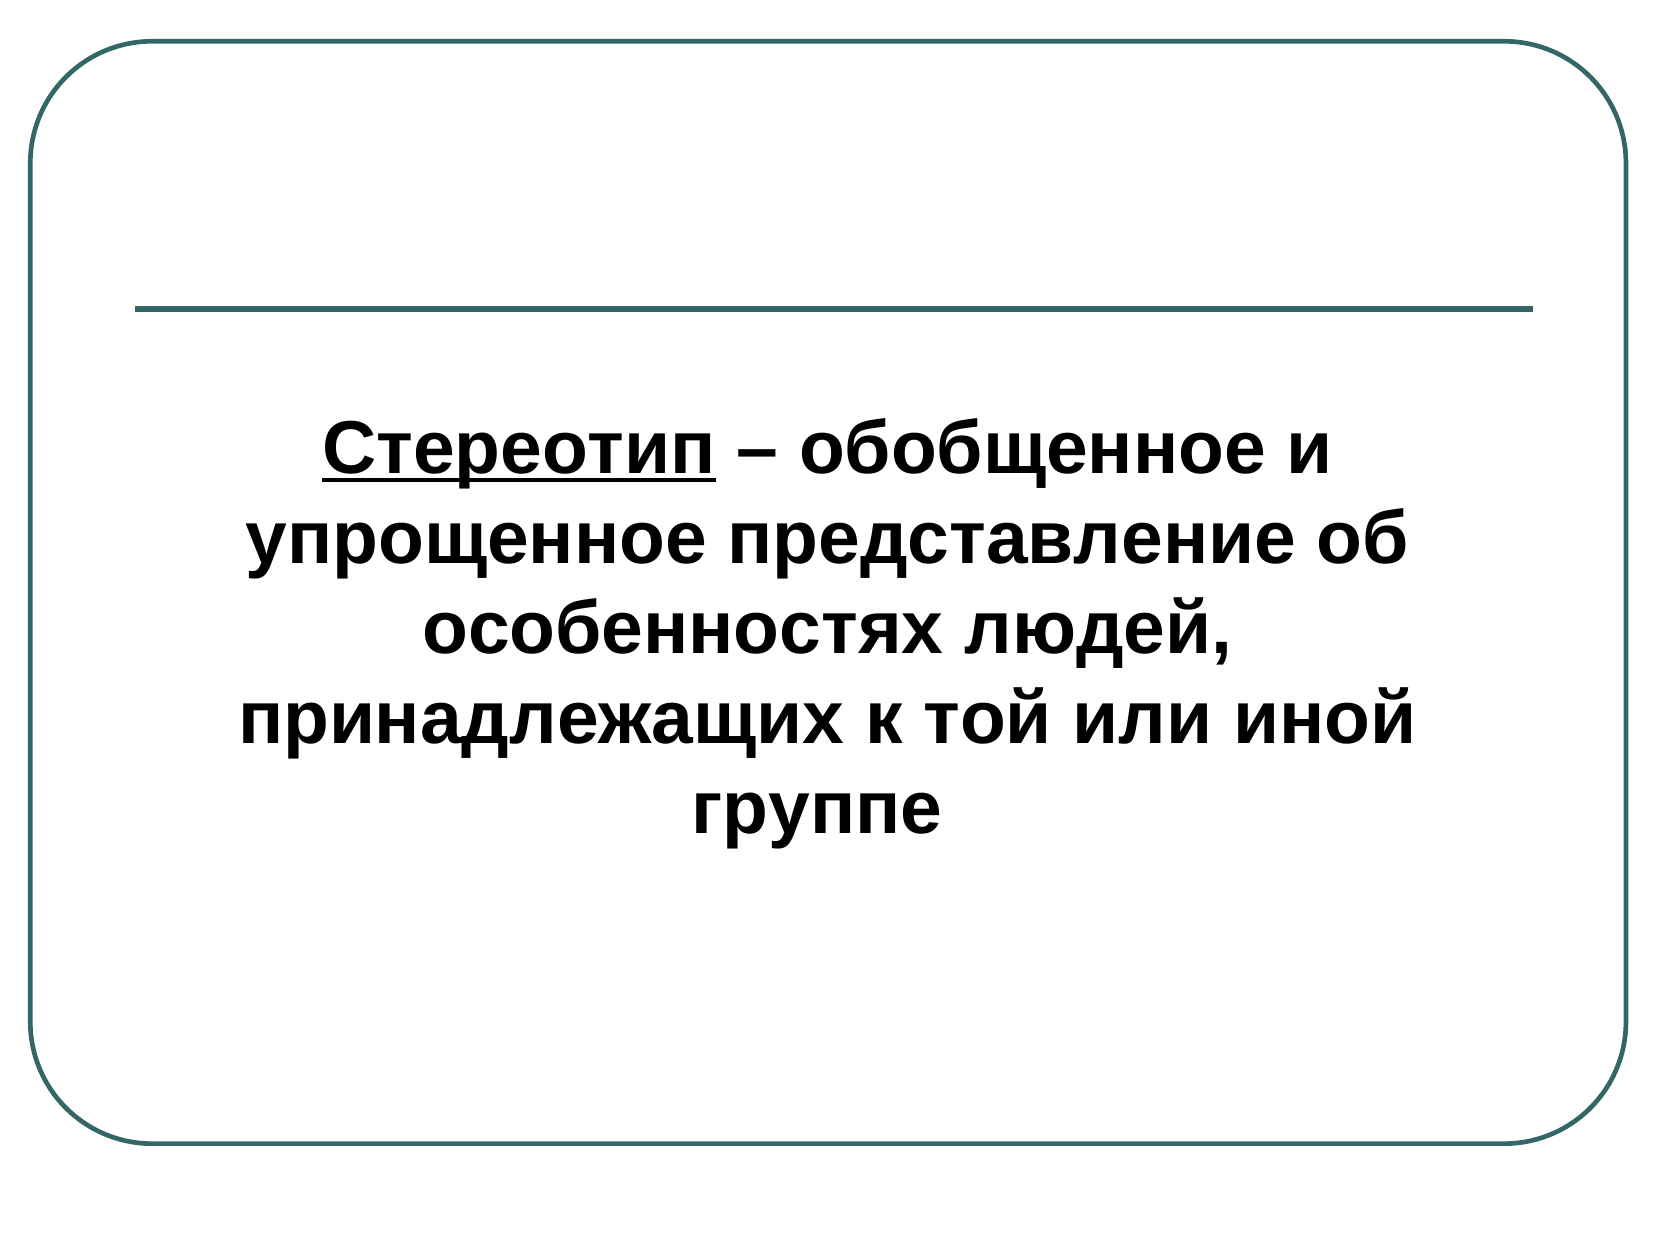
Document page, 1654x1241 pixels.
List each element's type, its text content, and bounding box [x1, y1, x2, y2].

subtitle Стереотип – обобщенное и упрощенное представление об особенностях людей, принадлежащих к той или иной группе [121, 114, 1534, 1132]
